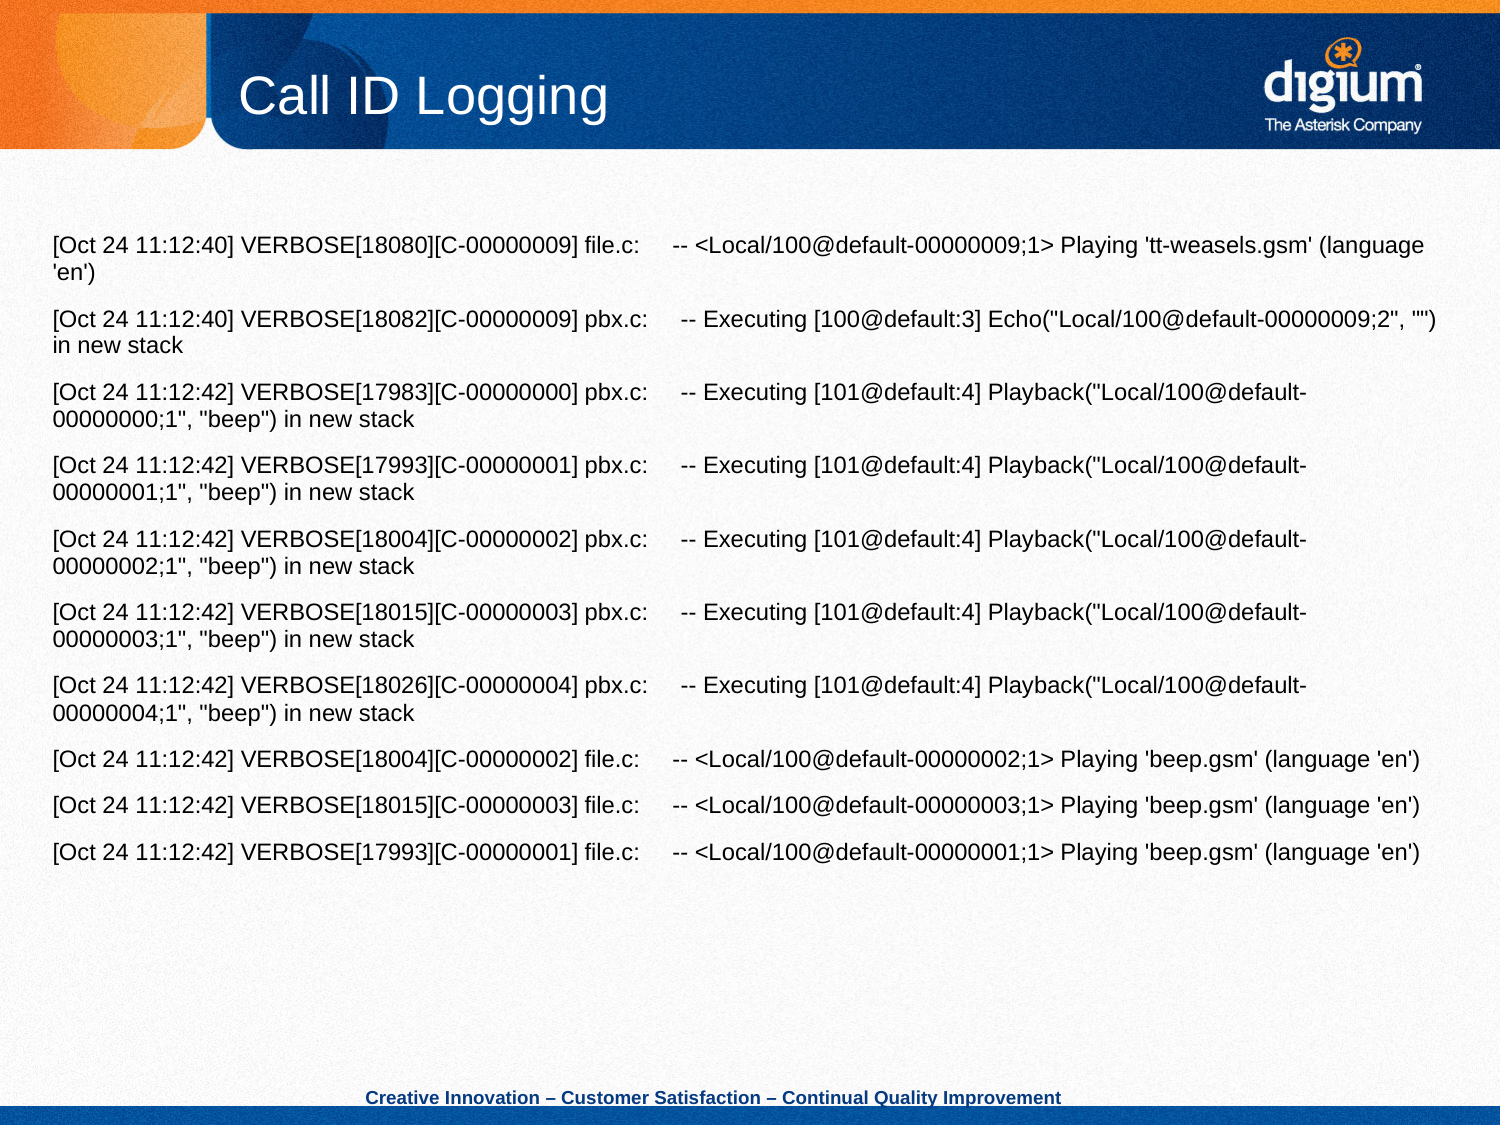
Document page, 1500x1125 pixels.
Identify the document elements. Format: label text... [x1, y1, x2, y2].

list [Oct 24 11:12:40] VERBOSE[18080][C-00000009] file.c: -- <Local/100@default-00000009;1> Playing 'tt-weasels.gsm' (language 'en') [Oct 24 11:12:40] VERBOSE[18082][C-00000009] pbx.c: -- Executing [100@default:3] Echo("Local/100@default-00000009;2", "") in new stack [Oct 24 11:12:42] VERBOSE[17983][C-00000000] pbx.c: -- Executing [101@default:4] Playback("Local/100@default-00000000;1", "beep") in new stack [Oct 24 11:12:42] VERBOSE[17993][C-00000001] pbx.c: -- Executing [101@default:4] Playback("Local/100@default-00000001;1", "beep") in new stack [Oct 24 11:12:42] VERBOSE[18004][C-00000002] pbx.c: -- Executing [101@default:4] Playback("Local/100@default-00000002;1", "beep") in new stack [Oct 24 11:12:42] VERBOSE[18015][C-00000003] pbx.c: -- Executing [101@default:4] Playback("Local/100@default-00000003;1", "beep") in new stack [Oct 24 11:12:42] VERBOSE[18026][C-00000004] pbx.c: -- Executing [101@default:4] Playback("Local/100@default-00000004;1", "beep") in new stack [Oct 24 11:12:42] VERBOSE[18004][C-00000002] file.c: -- <Local/100@default-00000002;1> Playing 'beep.gsm' (language 'en') [Oct 24 11:12:42] VERBOSE[18015][C-00000003] file.c: -- <Local/100@default-00000003;1> Playing 'beep.gsm' (language 'en') [Oct 24 11:12:42] VERBOSE[17993][C-00000001] file.c: -- <Local/100@default-00000001;1> Playing 'beep.gsm' (language 'en') [37, 224, 1463, 967]
title Call ID Logging [238, 27, 1243, 127]
picture [0, 0, 1500, 1125]
